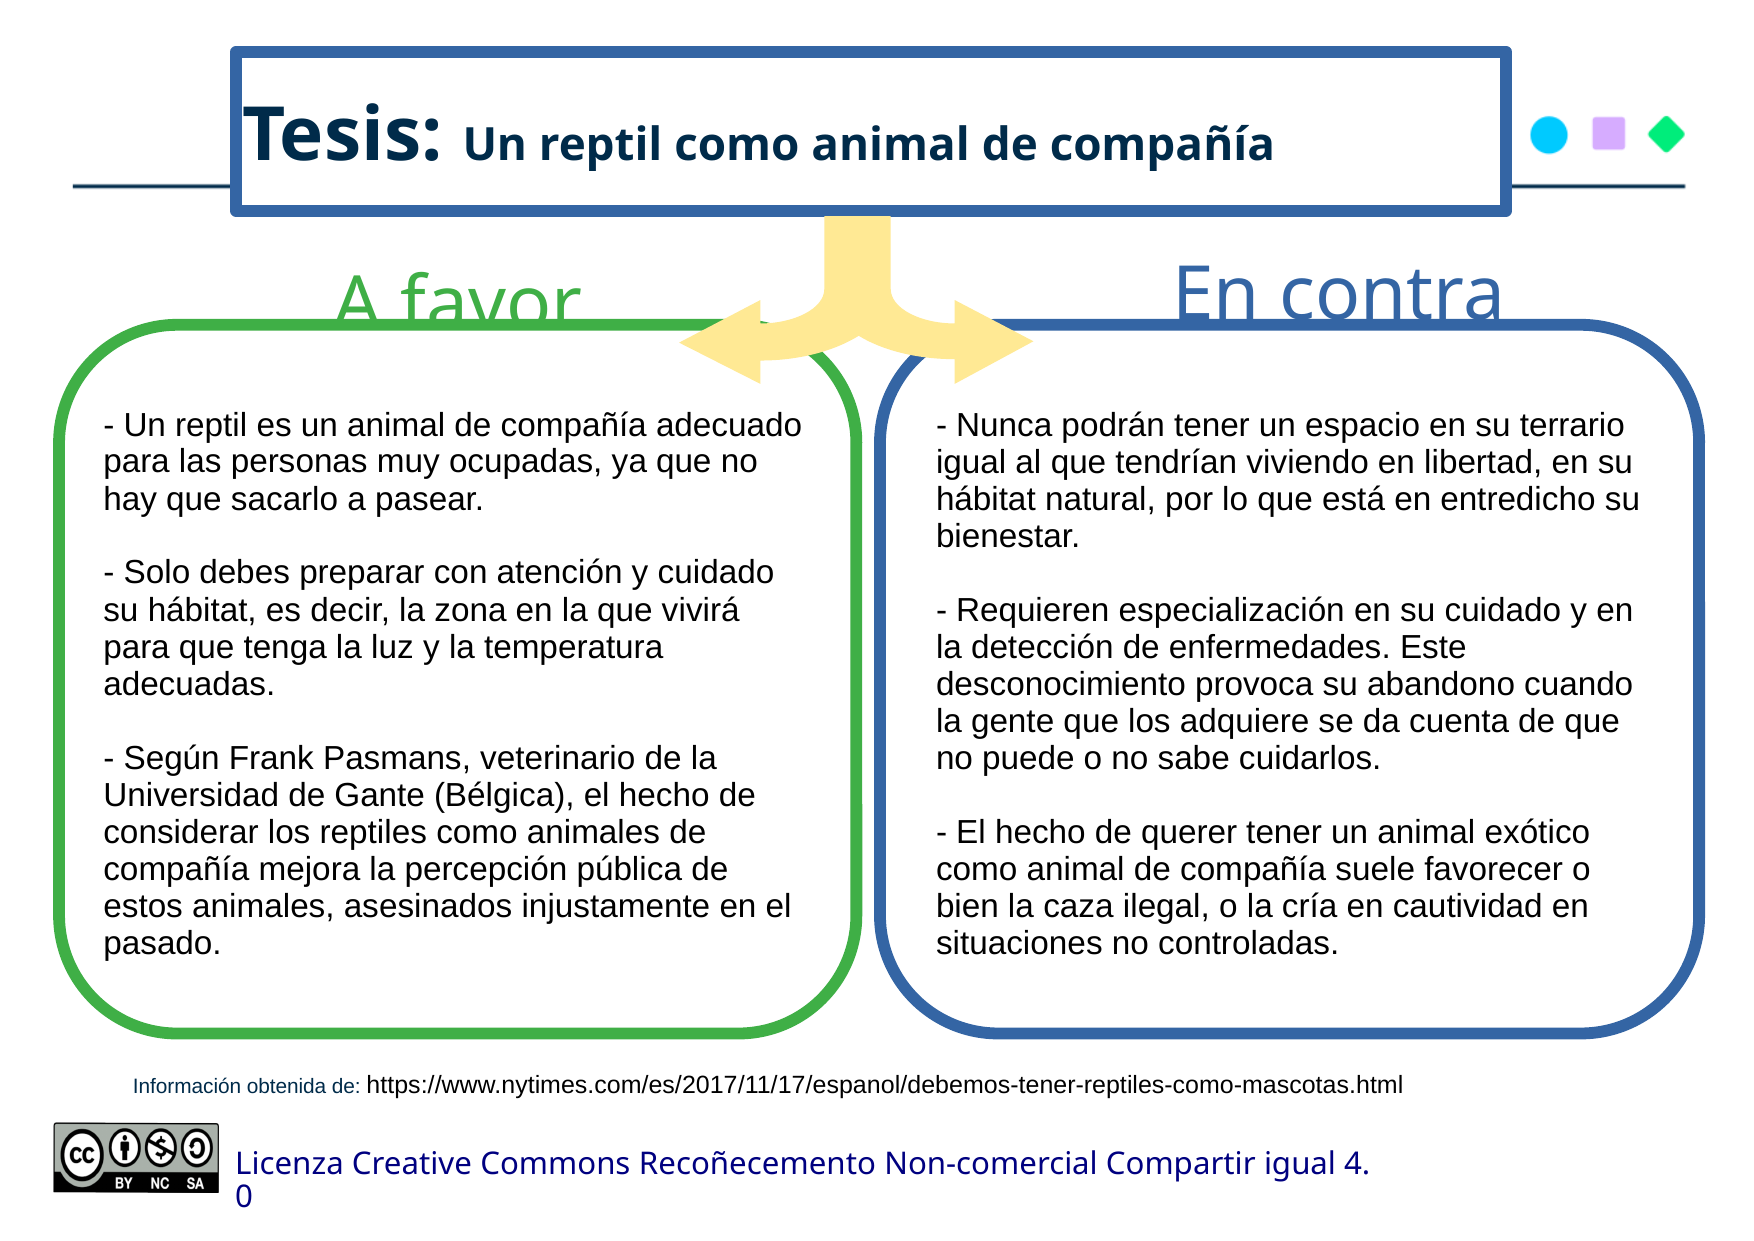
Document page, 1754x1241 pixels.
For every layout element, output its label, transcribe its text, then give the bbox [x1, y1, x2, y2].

picture [59, 88, 230, 211]
picture [1512, 88, 1695, 211]
title Tesis: Un reptil como animal de compañía [236, 51, 1506, 211]
text_box - Nunca podrán tener un espacio en su terrario igual al que tendrían viviendo en libertad, en su hábitat natural, por lo que está en entredicho su bienestar. - Requieren especialización en su cuidado y en la detección de enfermedades. Este desconocimiento provoca su abandono cuando la gente que los adquiere se da cuenta de que no puede o no sabe cuidarlos. - El hecho de querer tener un animal exótico como animal de compañía suele favorecer o bien la caza ilegal, o la cría en cautividad en situaciones no controladas. [921, 398, 1660, 1004]
text_box Información obtenida de: https://www.nytimes.com/es/2017/11/17/espanol/debemos-tener-reptiles-como-mascotas.html [118, 1062, 1421, 1106]
picture [53, 1122, 219, 1193]
text_box [679, 216, 1700, 1034]
text_box - Un reptil es un animal de compañía adecuado para las personas muy ocupadas, ya que no hay que sacarlo a pasear. - Solo debes preparar con atención y cuidado su hábitat, es decir, la zona en la que vivirá para que tenga la luz y la temperatura adecuadas. - Según Frank Pasmans, veterinario de la Universidad de Gante (Bélgica), el hecho de considerar los reptiles como animales de compañía mejora la percepción pública de estos animales, asesinados injustamente en el pasado. [88, 398, 827, 1004]
text_box A favor [318, 242, 586, 358]
text_box Licenza Creative Commons Recoñecemento Non-comercial Compartir igual 4.0 [220, 1113, 1388, 1211]
text_box En contra [1157, 231, 1508, 347]
